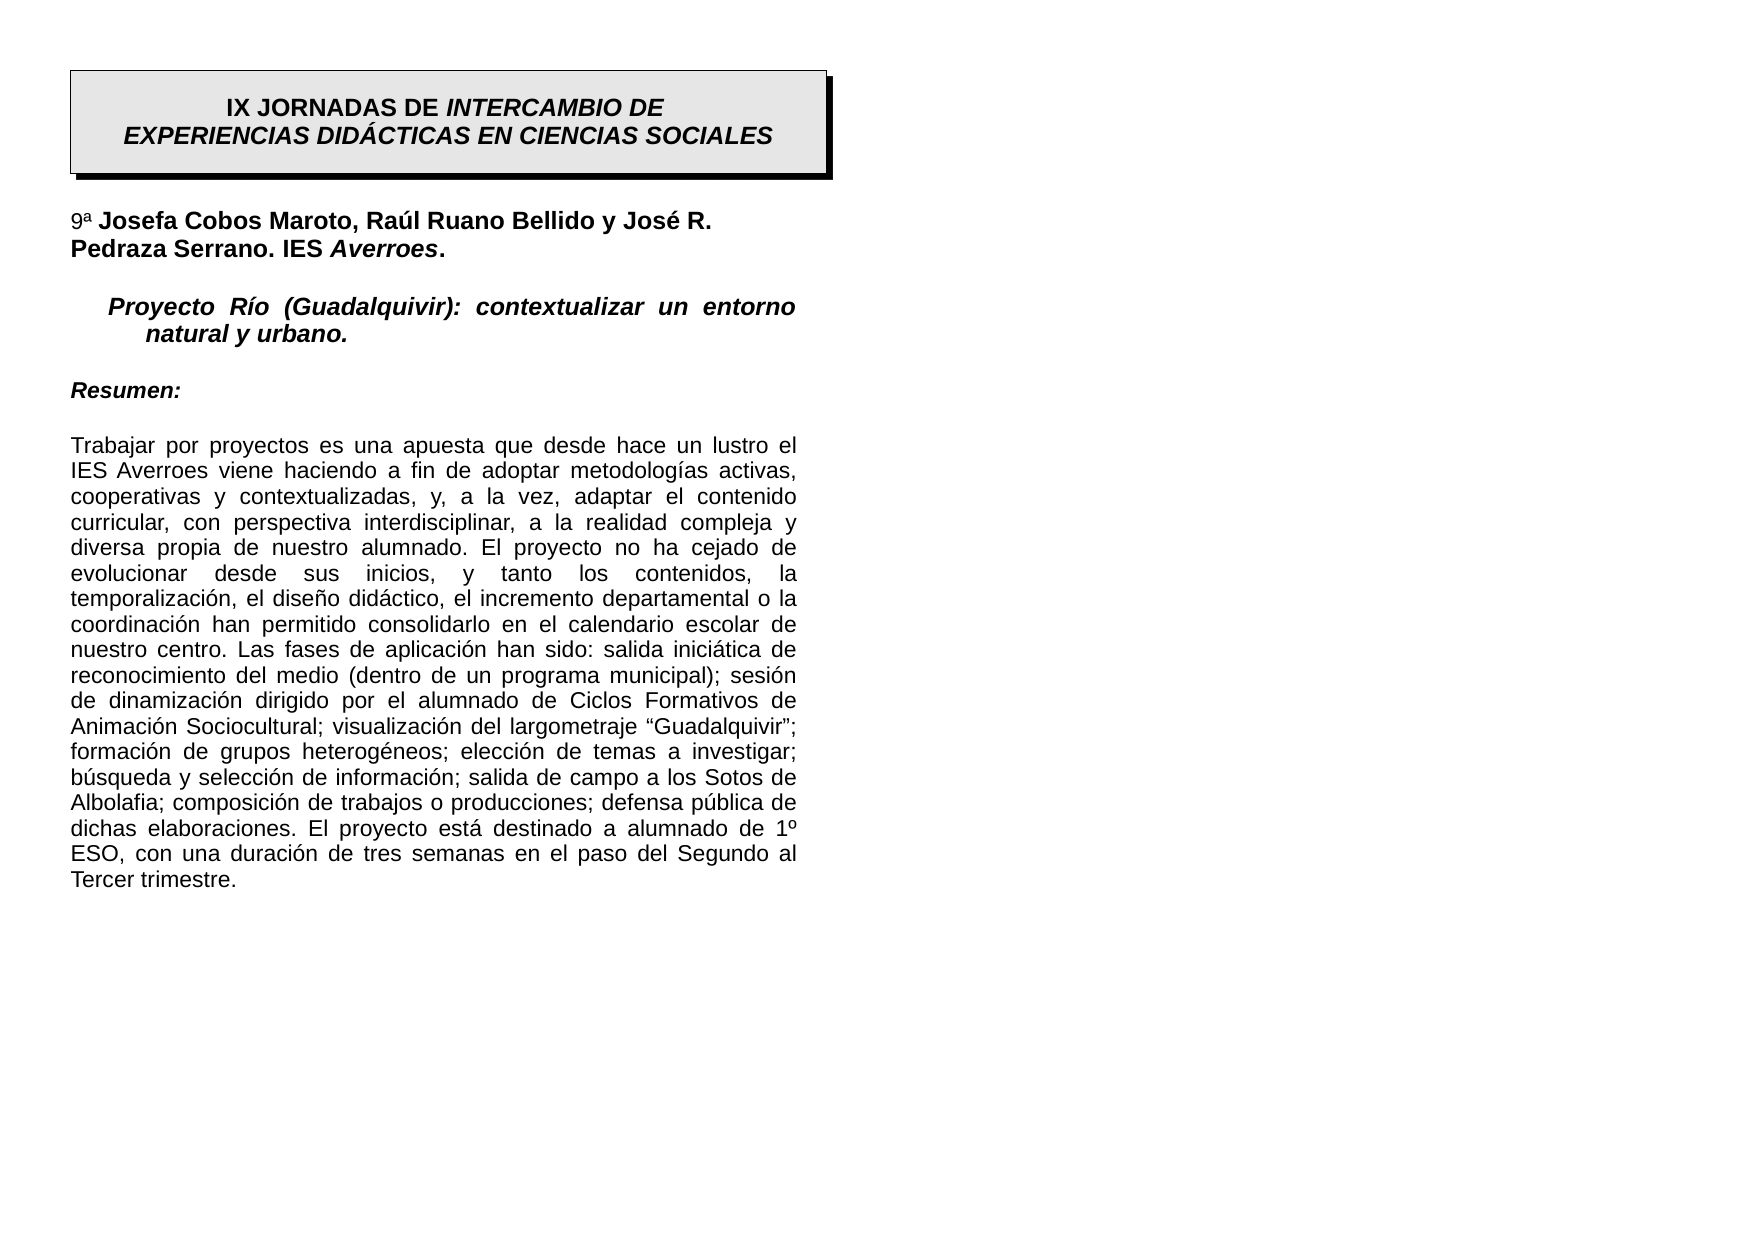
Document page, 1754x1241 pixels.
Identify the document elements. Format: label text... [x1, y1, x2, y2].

list 9ª Josefa Cobos Maroto, Raúl Ruano Bellido y José R. Pedraza Serrano. IES Averroes. Proyecto Río (Guadalquivir): contextualizar un entorno natural y urbano. Resumen: Trabajar por proyectos es una apuesta que desde hace un lustro el IES Averroes viene haciendo a fin de adoptar metodologías activas, cooperativas y contextualizadas, y, a la vez, adaptar el contenido curricular, con perspectiva interdisciplinar, a la realidad compleja y diversa propia de nuestro alumnado. El proyecto no ha cejado de evolucionar desde sus inicios, y tanto los contenidos, la temporalización, el diseño didáctico, el incremento departamental o la coordinación han permitido consolidarlo en el calendario escolar de nuestro centro. Las fases de aplicación han sido: salida iniciática de reconocimiento del medio (dentro de un programa municipal); sesión de dinamización dirigido por el alumnado de Ciclos Formativos de Animación Sociocultural; visualización del largometraje “Guadalquivir”; formación de grupos heterogéneos; elección de temas a investigar; búsqueda y selección de información; salida de campo a los Sotos de Albolafia; composición de trabajos o producciones; defensa pública de dichas elaboraciones. El proyecto está destinado a alumnado de 1º ESO, con una duración de tres semanas en el paso del Segundo al Tercer trimestre. [70, 206, 798, 1168]
title IX JORNADAS DE INTERCAMBIO DE EXPERIENCIAS DIDÁCTICAS EN CIENCIAS SOCIALES [70, 70, 827, 174]
